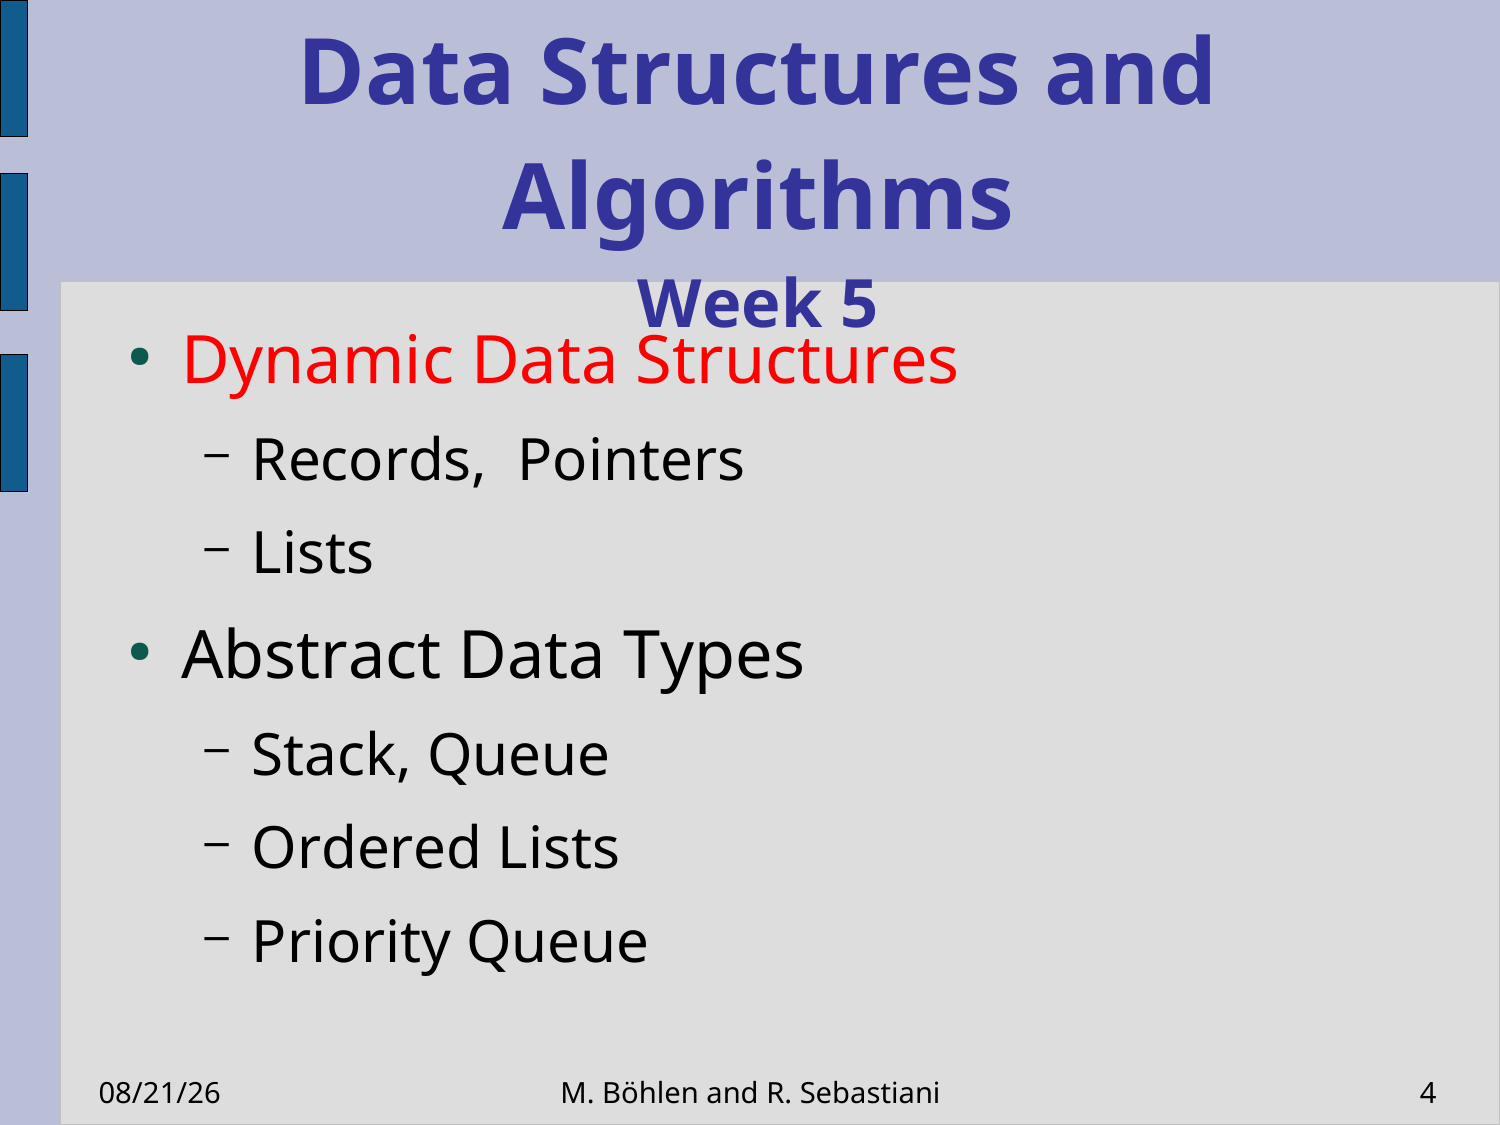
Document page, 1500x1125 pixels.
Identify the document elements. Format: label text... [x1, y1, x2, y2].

list Dynamic Data Structures Records, Pointers Lists Abstract Data Types Stack, Queue Ordered Lists Priority Queue [110, 312, 1392, 1022]
title Data Structures and Algorithms Week 5 [58, 73, 1458, 280]
